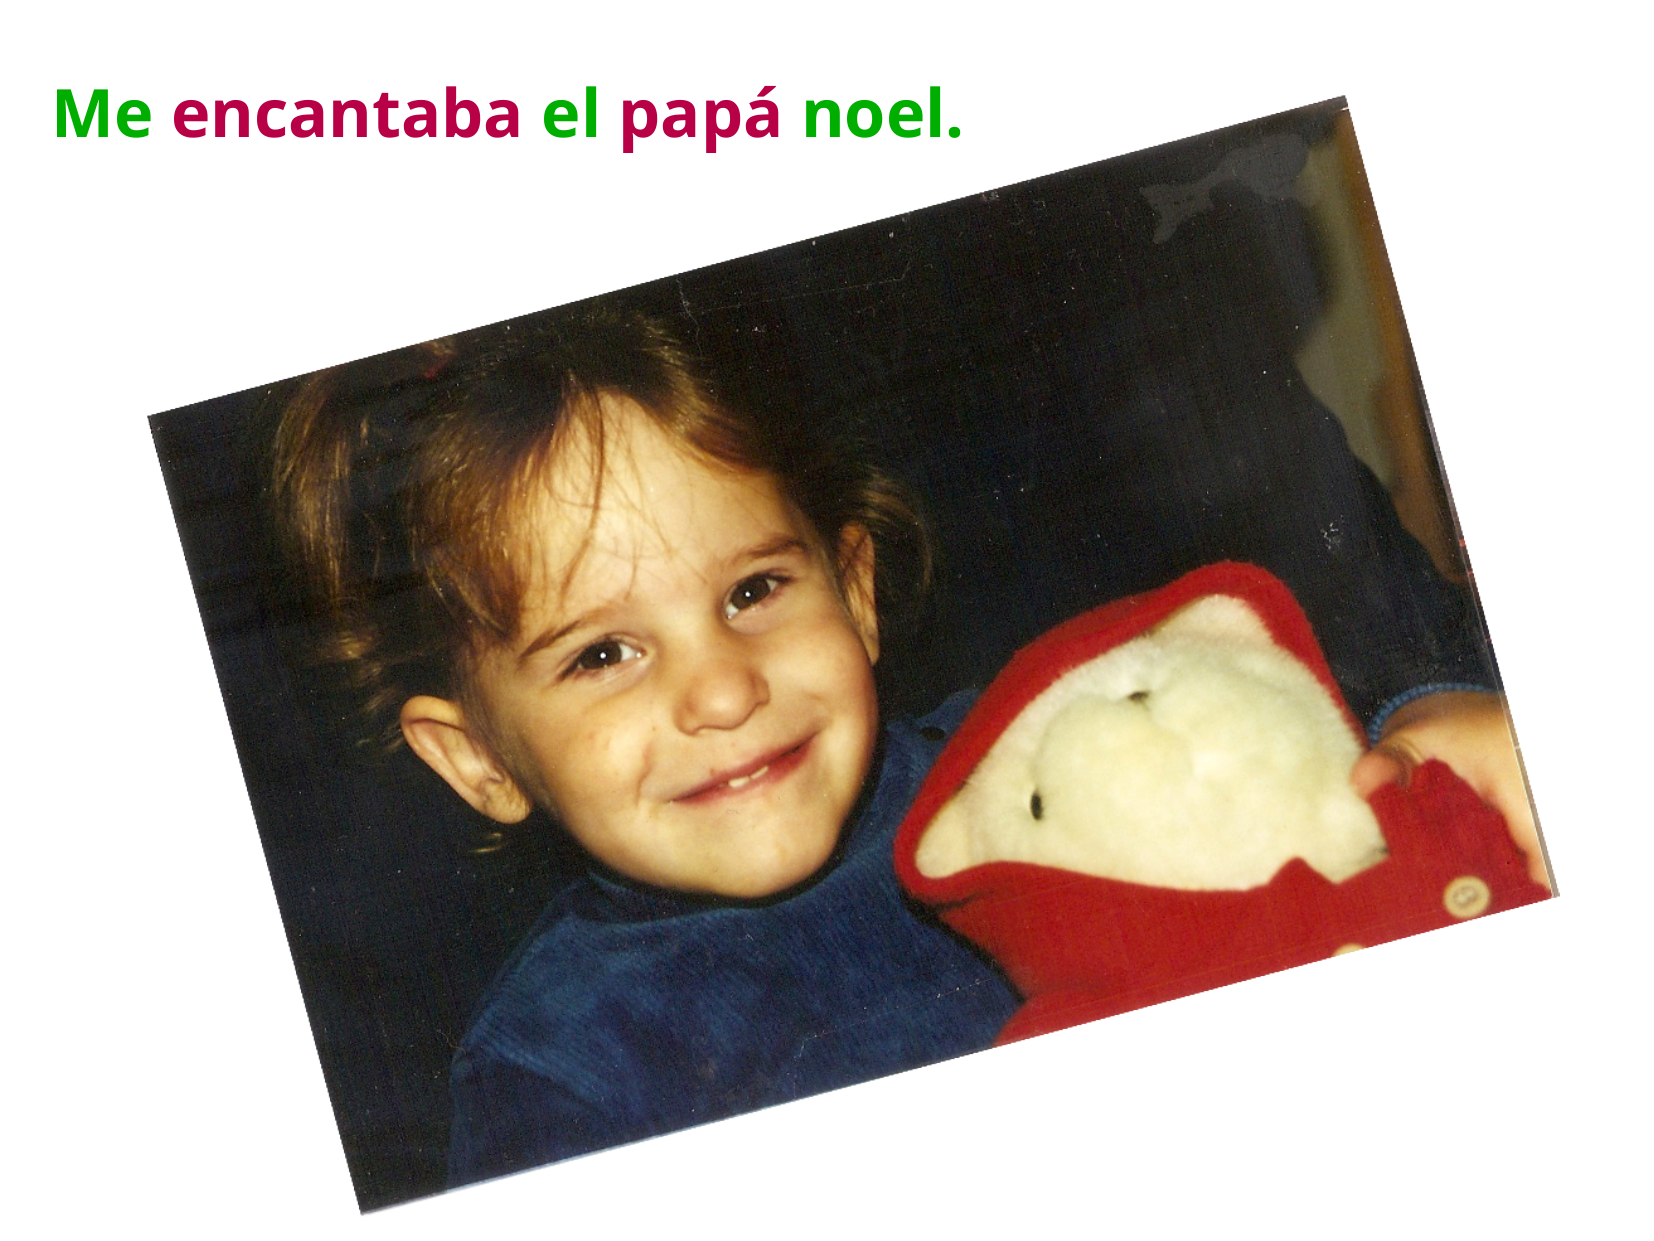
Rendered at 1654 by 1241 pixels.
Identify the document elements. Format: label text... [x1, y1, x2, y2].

picture [146, 94, 1560, 1217]
text_box Me encantaba el papá noel. [0, 59, 1347, 150]
